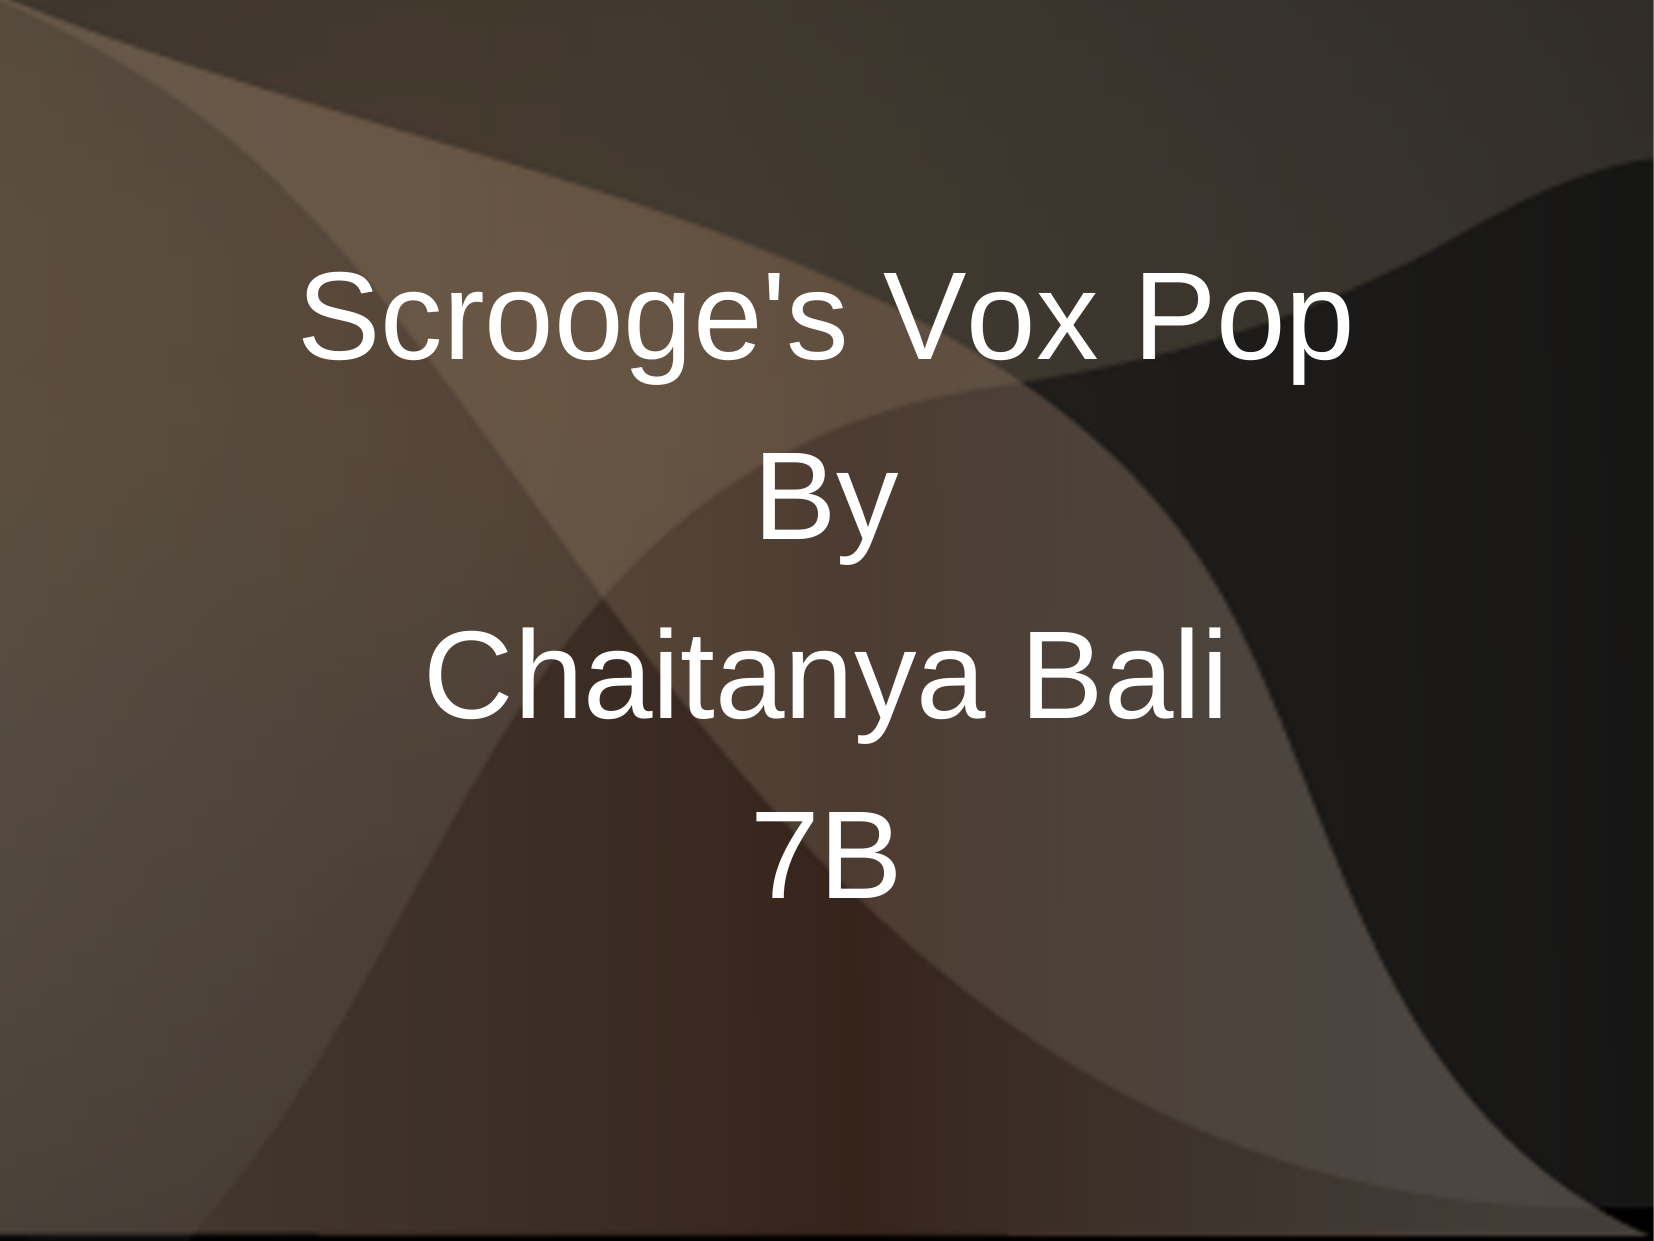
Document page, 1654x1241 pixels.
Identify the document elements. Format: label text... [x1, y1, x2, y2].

subtitle Scrooge's Vox Pop By Chaitanya Bali 7B [82, 56, 1571, 1102]
